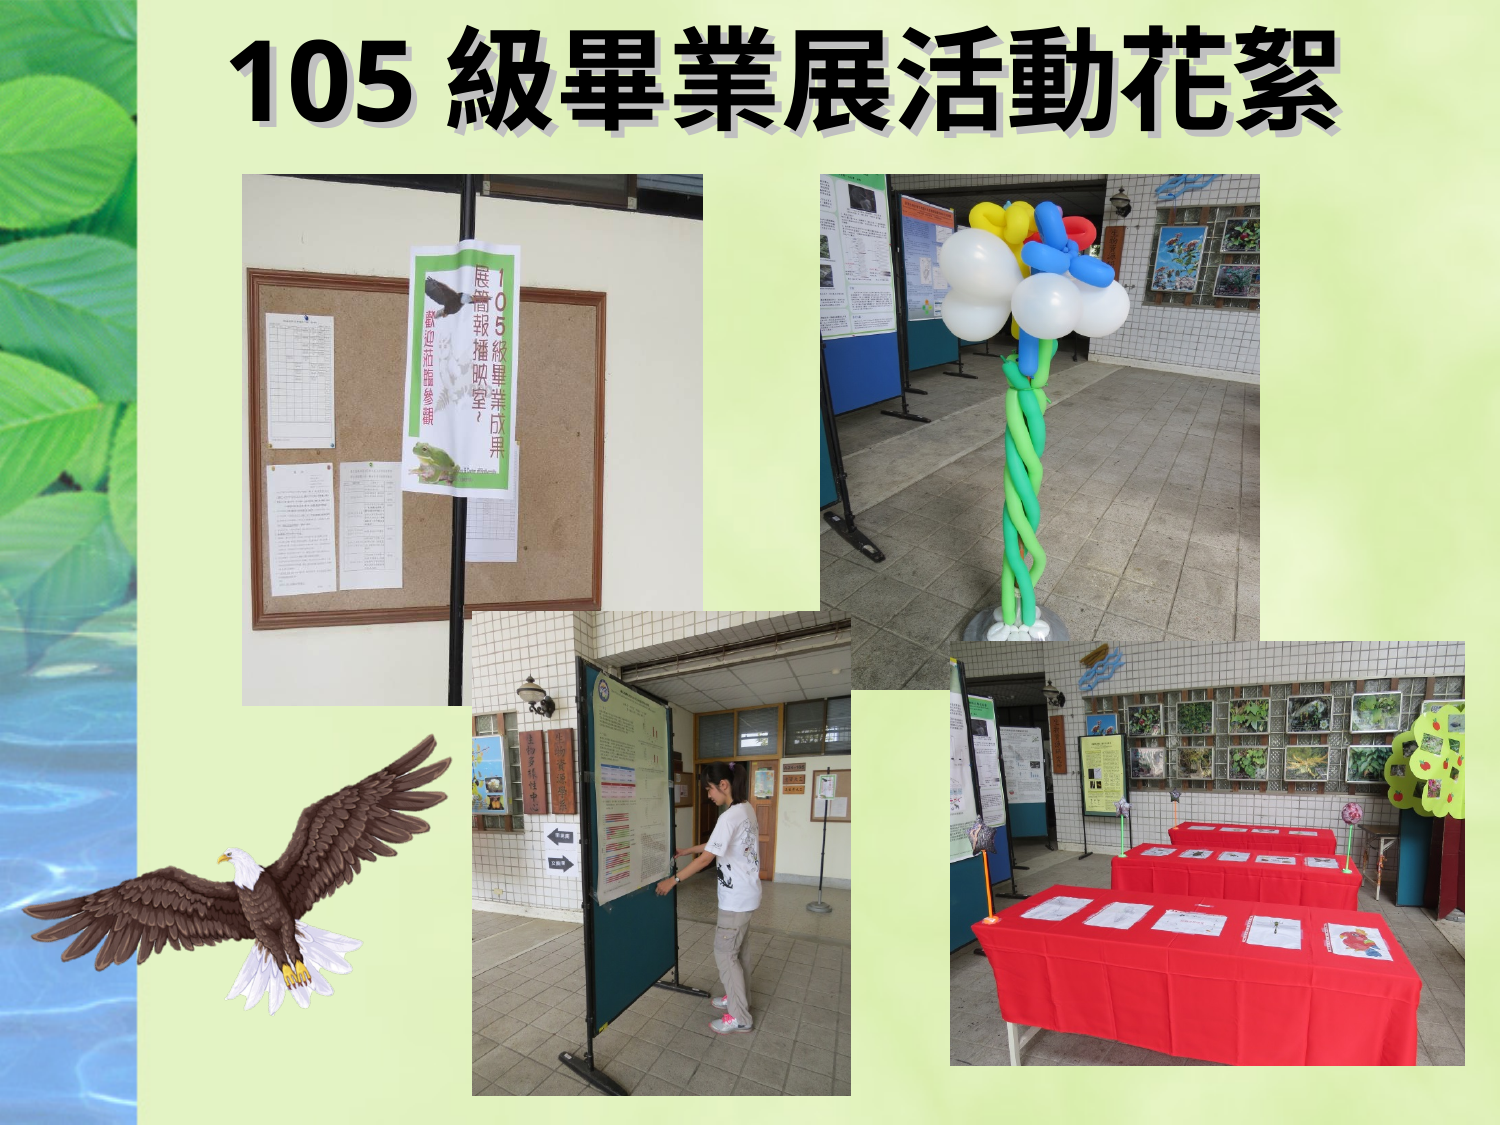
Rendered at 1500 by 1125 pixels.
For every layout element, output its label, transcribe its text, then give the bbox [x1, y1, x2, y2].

text_box 105級畢業展活動花絮 [67, 1, 1500, 152]
picture [14, 174, 1465, 1101]
